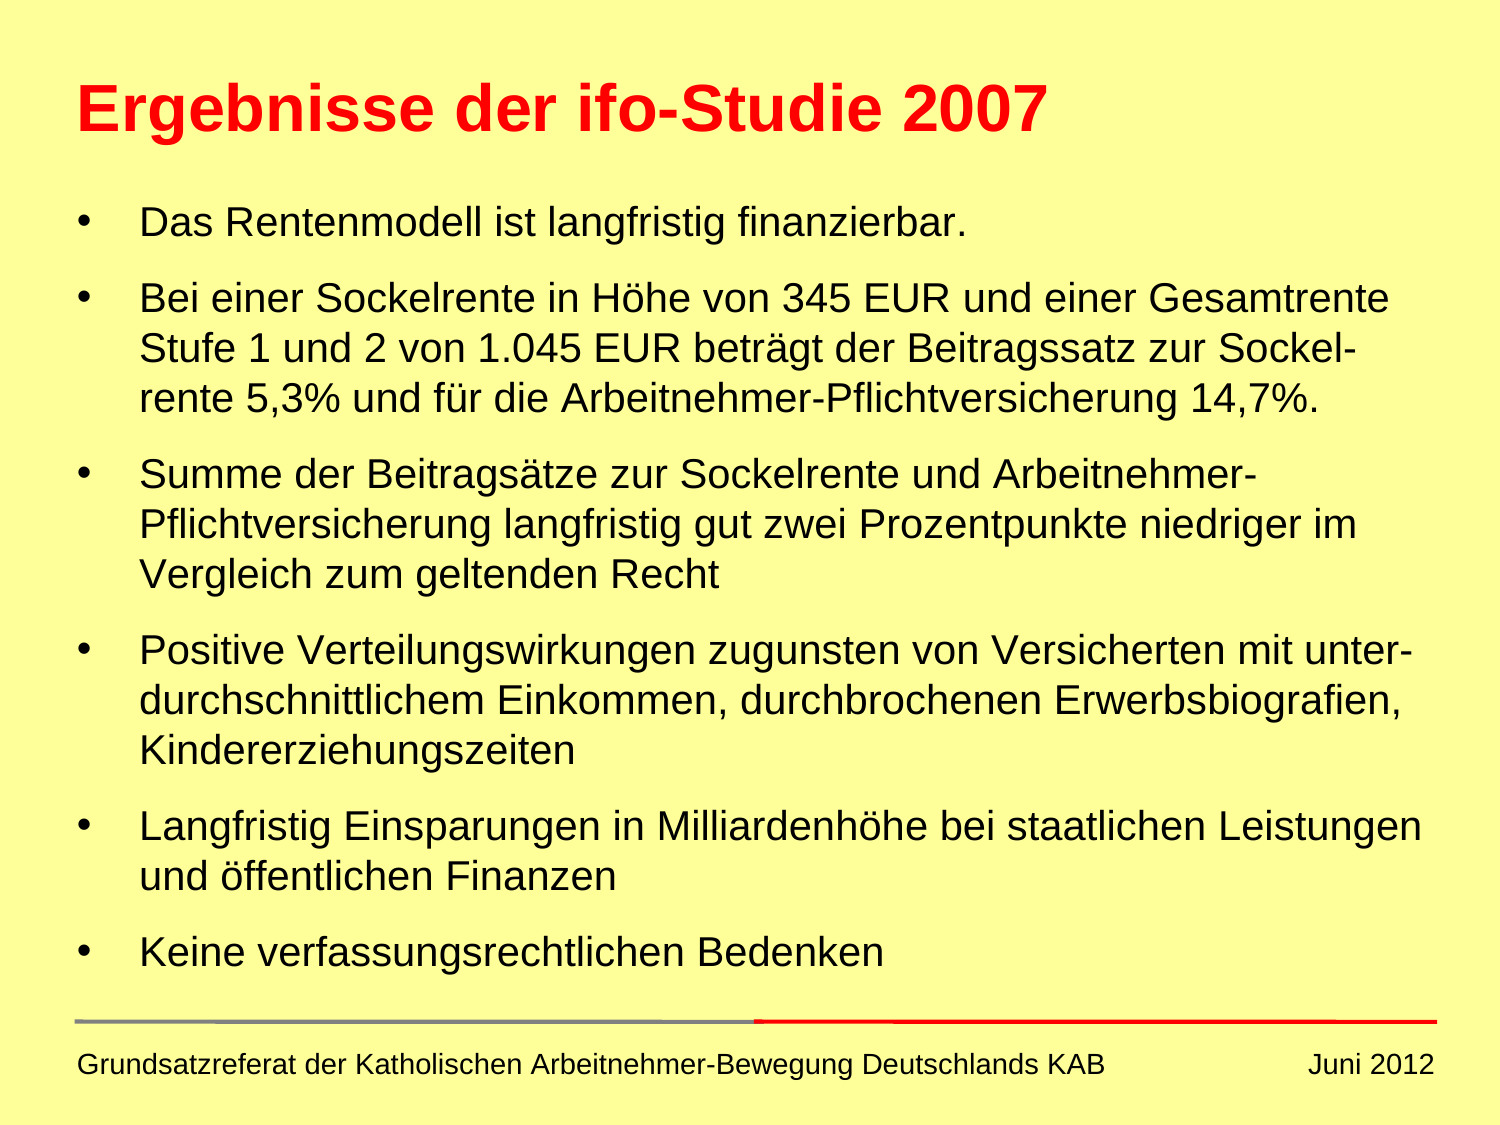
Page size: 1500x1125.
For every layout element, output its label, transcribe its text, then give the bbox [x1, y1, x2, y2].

title Ergebnisse der ifo-Studie 2007 [76, 59, 1436, 188]
list Das Rentenmodell ist langfristig finanzierbar. Bei einer Sockelrente in Höhe von 345 EUR und einer Gesamtrente Stufe 1 und 2 von 1.045 EUR beträgt der Beitragssatz zur Sockel-rente 5,3% und für die Arbeitnehmer-Pflichtversicherung 14,7%. Summe der Beitragsätze zur Sockelrente und Arbeitnehmer-Pflichtversicherung langfristig gut zwei Prozentpunkte niedriger im Vergleich zum geltenden Recht Positive Verteilungswirkungen zugunsten von Versicherten mit unter-durchschnittlichem Einkommen, durchbrochenen Erwerbsbiografien, Kindererziehungszeiten Langfristig Einsparungen in Milliardenhöhe bei staatlichen Leistungen und öffentlichen Finanzen Keine verfassungsrechtlichen Bedenken [76, 188, 1436, 1042]
